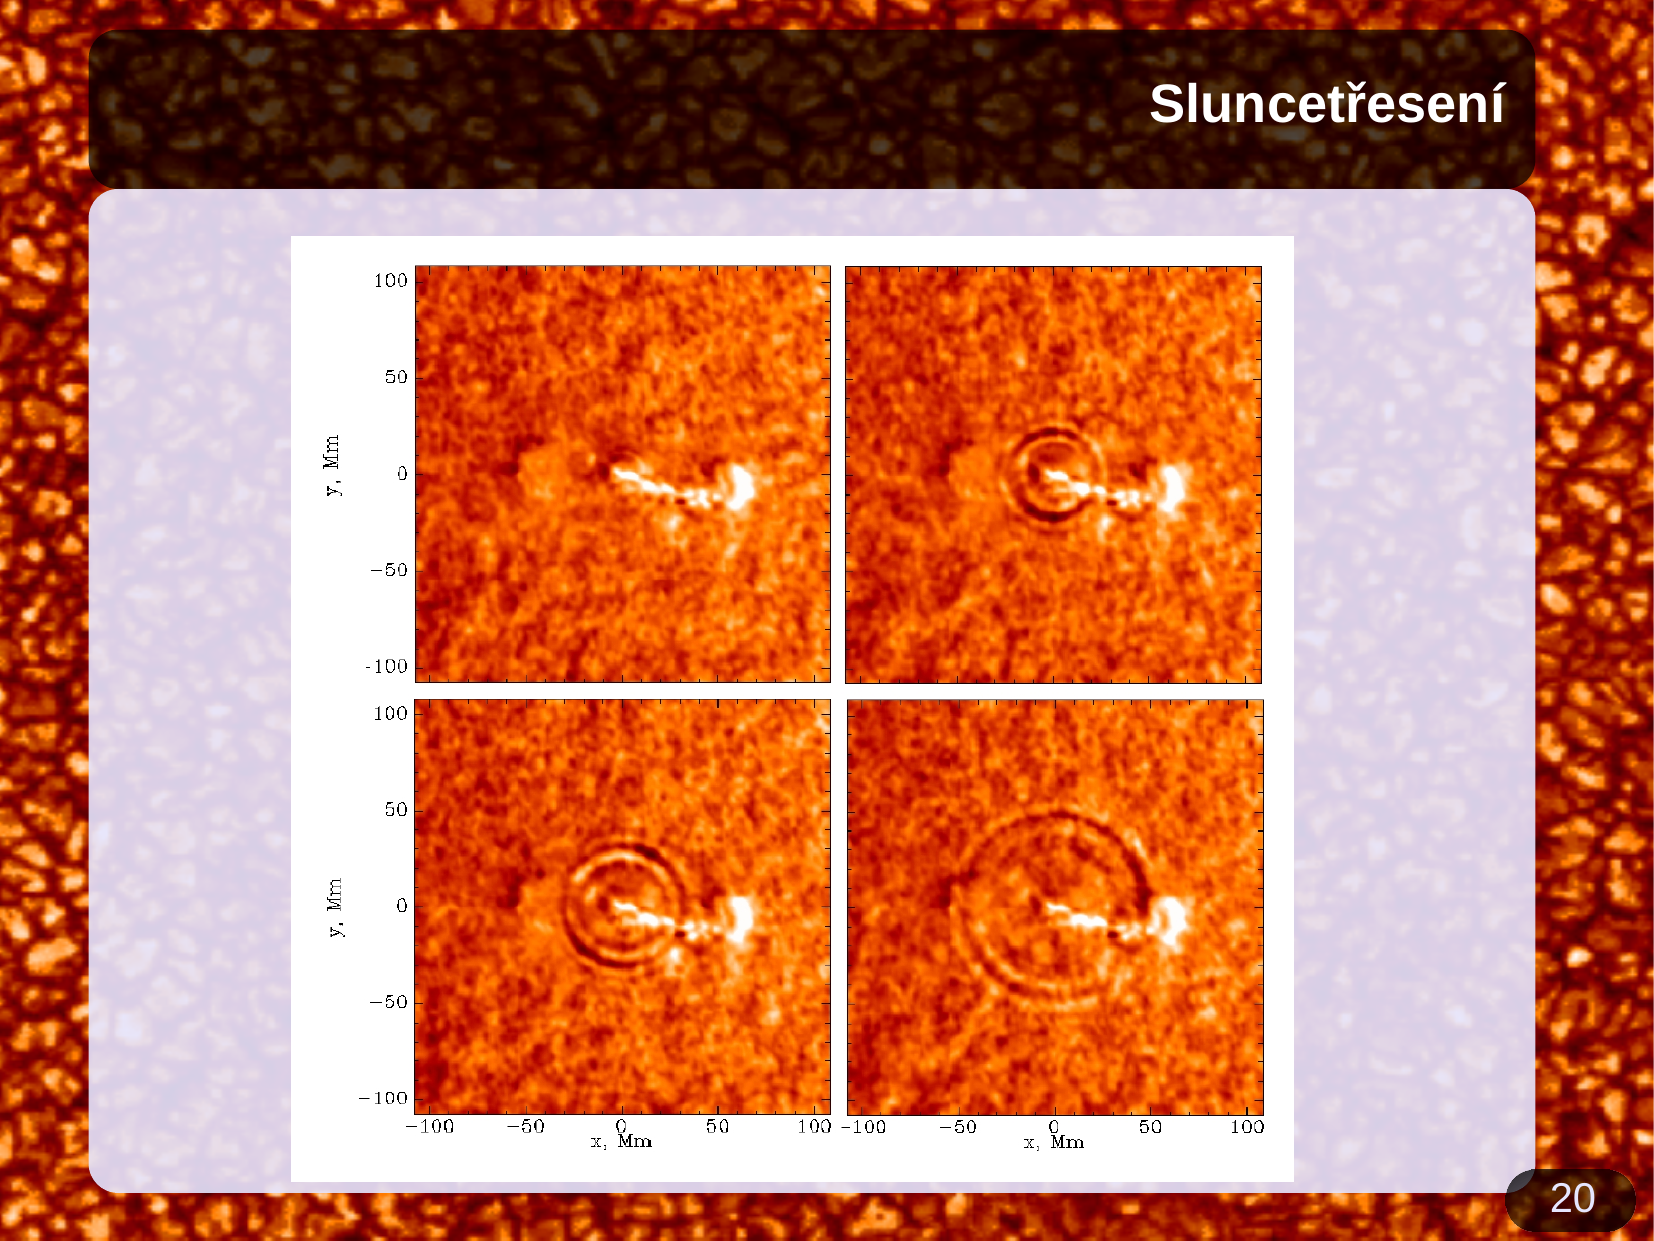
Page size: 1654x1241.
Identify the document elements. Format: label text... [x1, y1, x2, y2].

title Sluncetřesení [118, 59, 1506, 148]
picture [0, 0, 1654, 1241]
